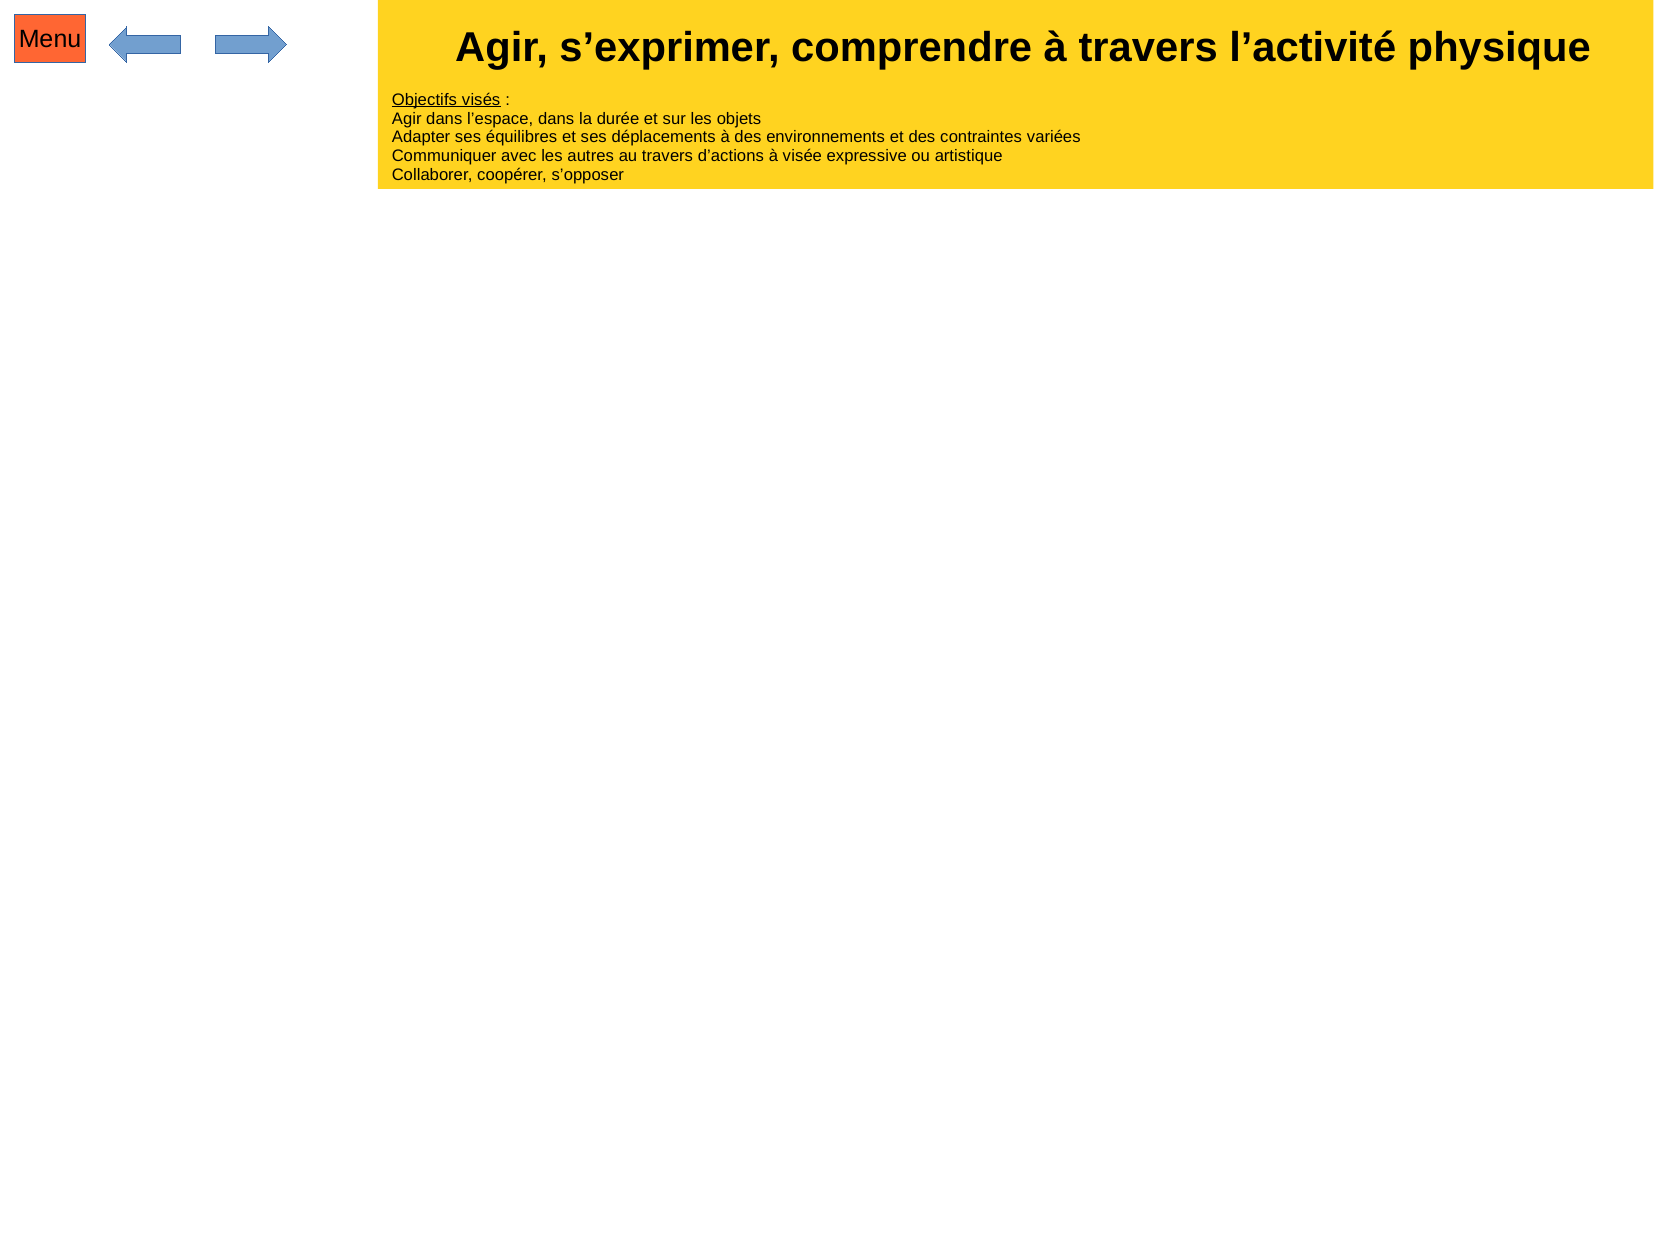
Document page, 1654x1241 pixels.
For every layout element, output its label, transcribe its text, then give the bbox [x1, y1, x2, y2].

text_box [215, 26, 287, 63]
text_box Agir, s’exprimer, comprendre à travers l’activité physique [440, 16, 1607, 174]
text_box [109, 26, 181, 63]
text_box Objectifs visés : Agir dans l’espace, dans la durée et sur les objets Adapter ses équilibres et ses déplacements à des environnements et des contraintes variées Communiquer avec les autres au travers d’actions à visée expressive ou artistique Collaborer, coopérer, s’opposer [377, 82, 1205, 192]
text_box Menu [14, 14, 86, 63]
text_box [377, 0, 1654, 189]
